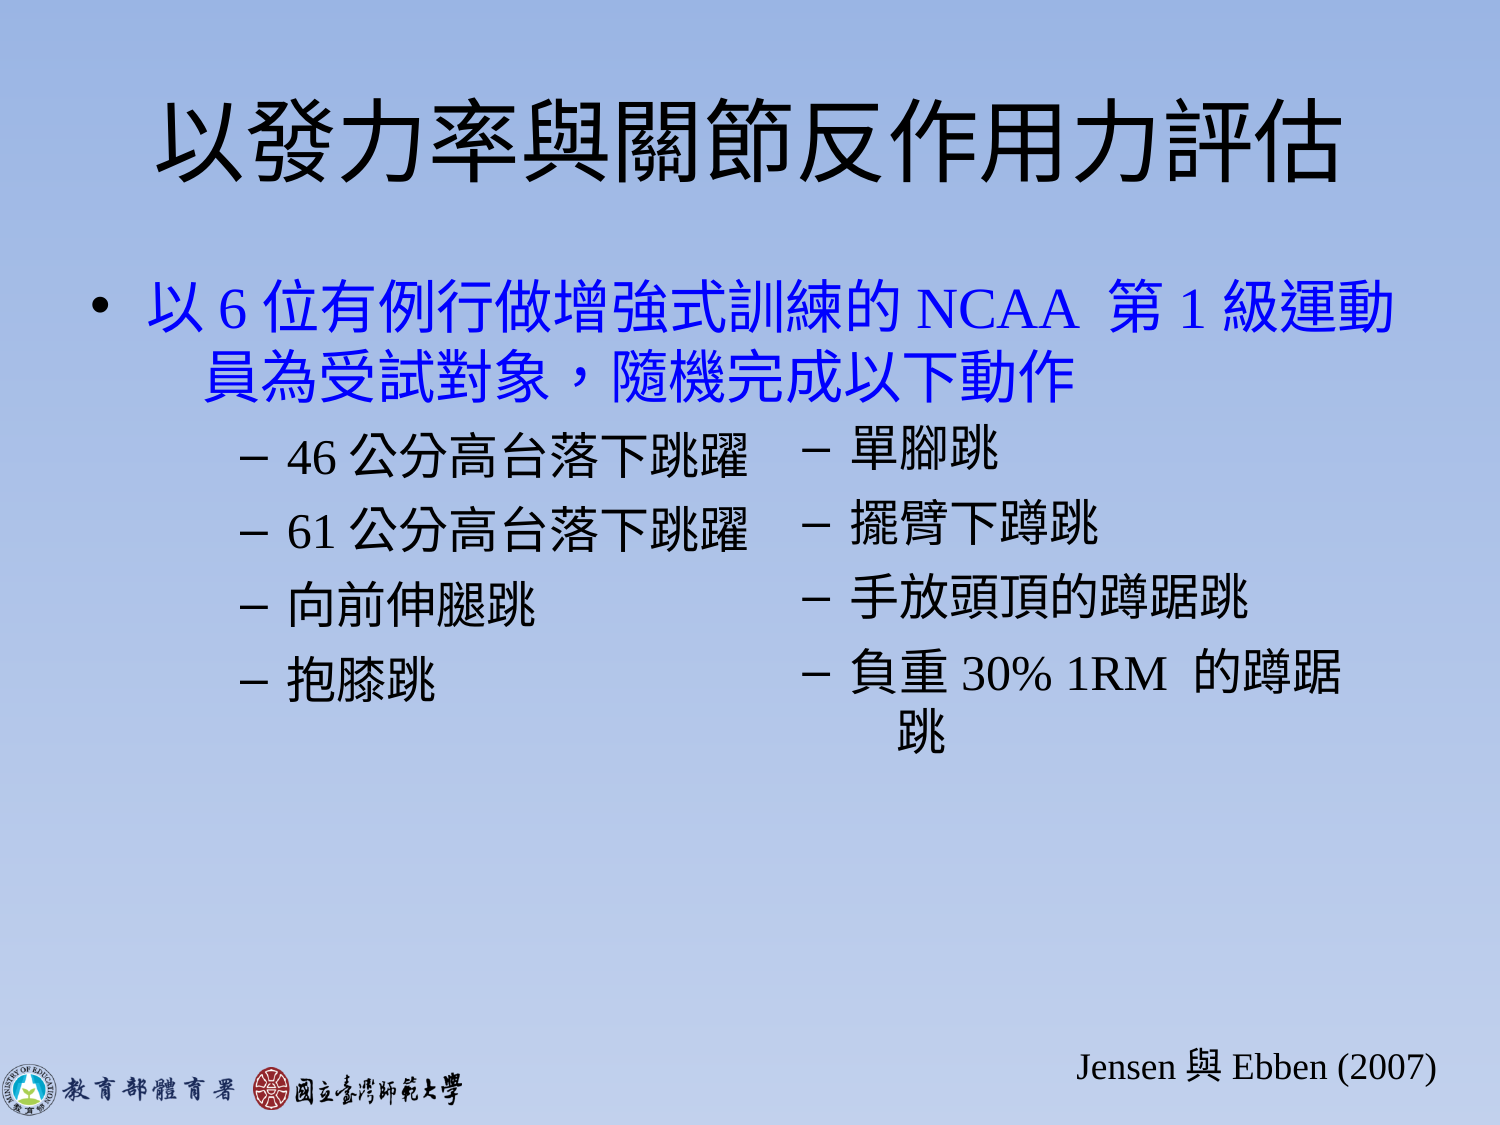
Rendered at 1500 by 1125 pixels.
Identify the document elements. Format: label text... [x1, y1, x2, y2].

list 以6位有例行做增強式訓練的NCAA 第1級運動員為受試對象，隨機完成以下動作 46公分高台落下跳躍 61公分高台落下跳躍 向前伸腿跳 抱膝跳 [75, 262, 1426, 1005]
title 以發力率與關節反作用力評估 [75, 45, 1426, 233]
text_box Jensen與Ebben (2007) [1061, 1035, 1462, 1095]
text_box 單腳跳 擺臂下蹲跳 手放頭頂的蹲踞跳 負重30% 1RM 的蹲踞跳 [637, 409, 1387, 768]
